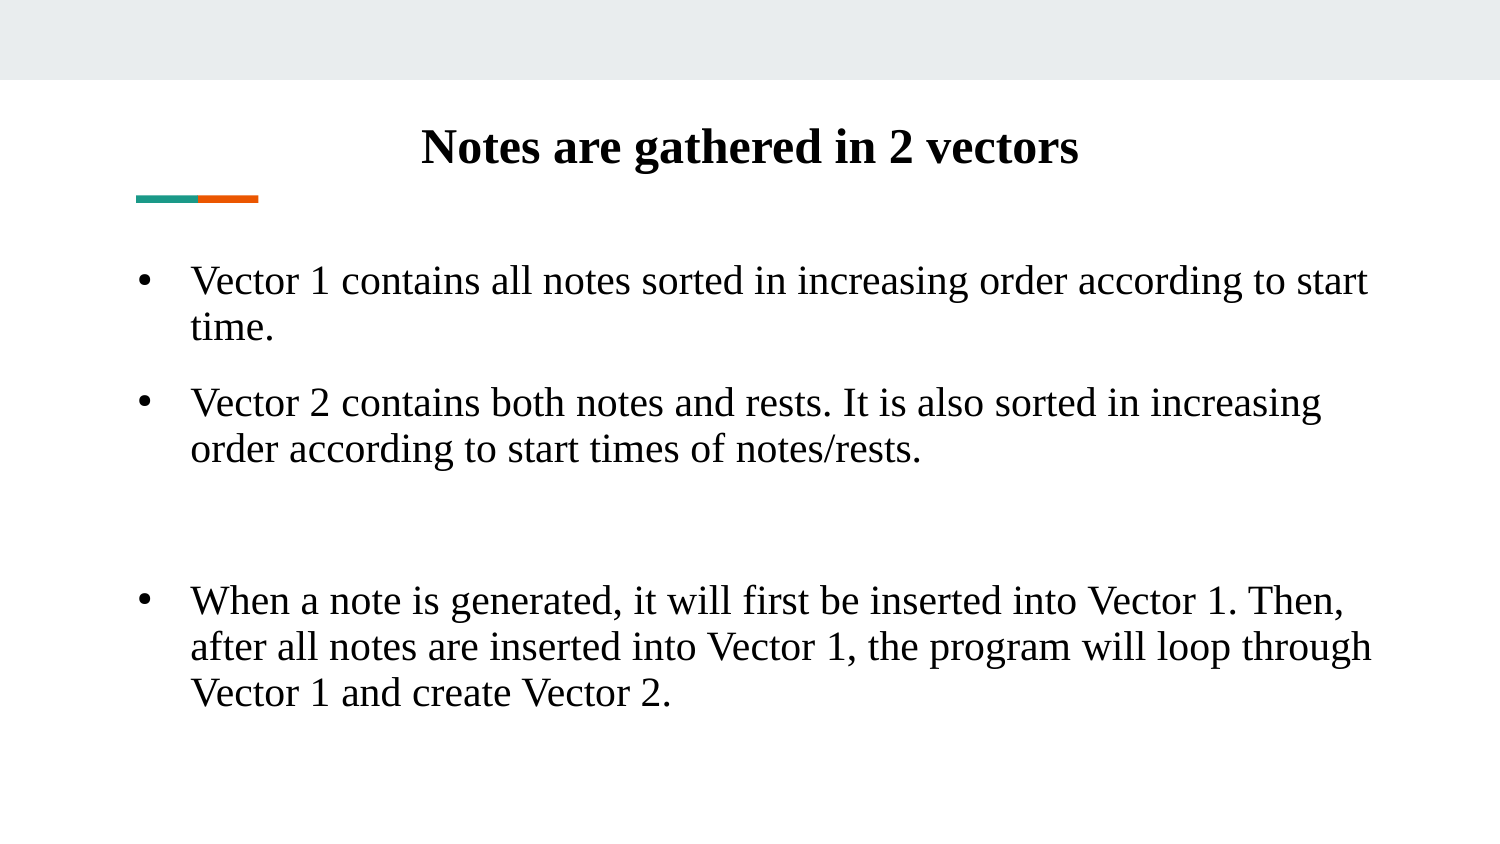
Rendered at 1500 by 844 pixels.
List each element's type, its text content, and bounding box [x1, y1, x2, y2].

title Notes are gathered in 2 vectors [119, 106, 1381, 187]
list Vector 1 contains all notes sorted in increasing order according to start time. Vector 2 contains both notes and rests. It is also sorted in increasing order according to start times of notes/rests. When a note is generated, it will first be inserted into Vector 1. Then, after all notes are inserted into Vector 1, the program will loop through Vector 1 and create Vector 2. [119, 257, 1381, 723]
